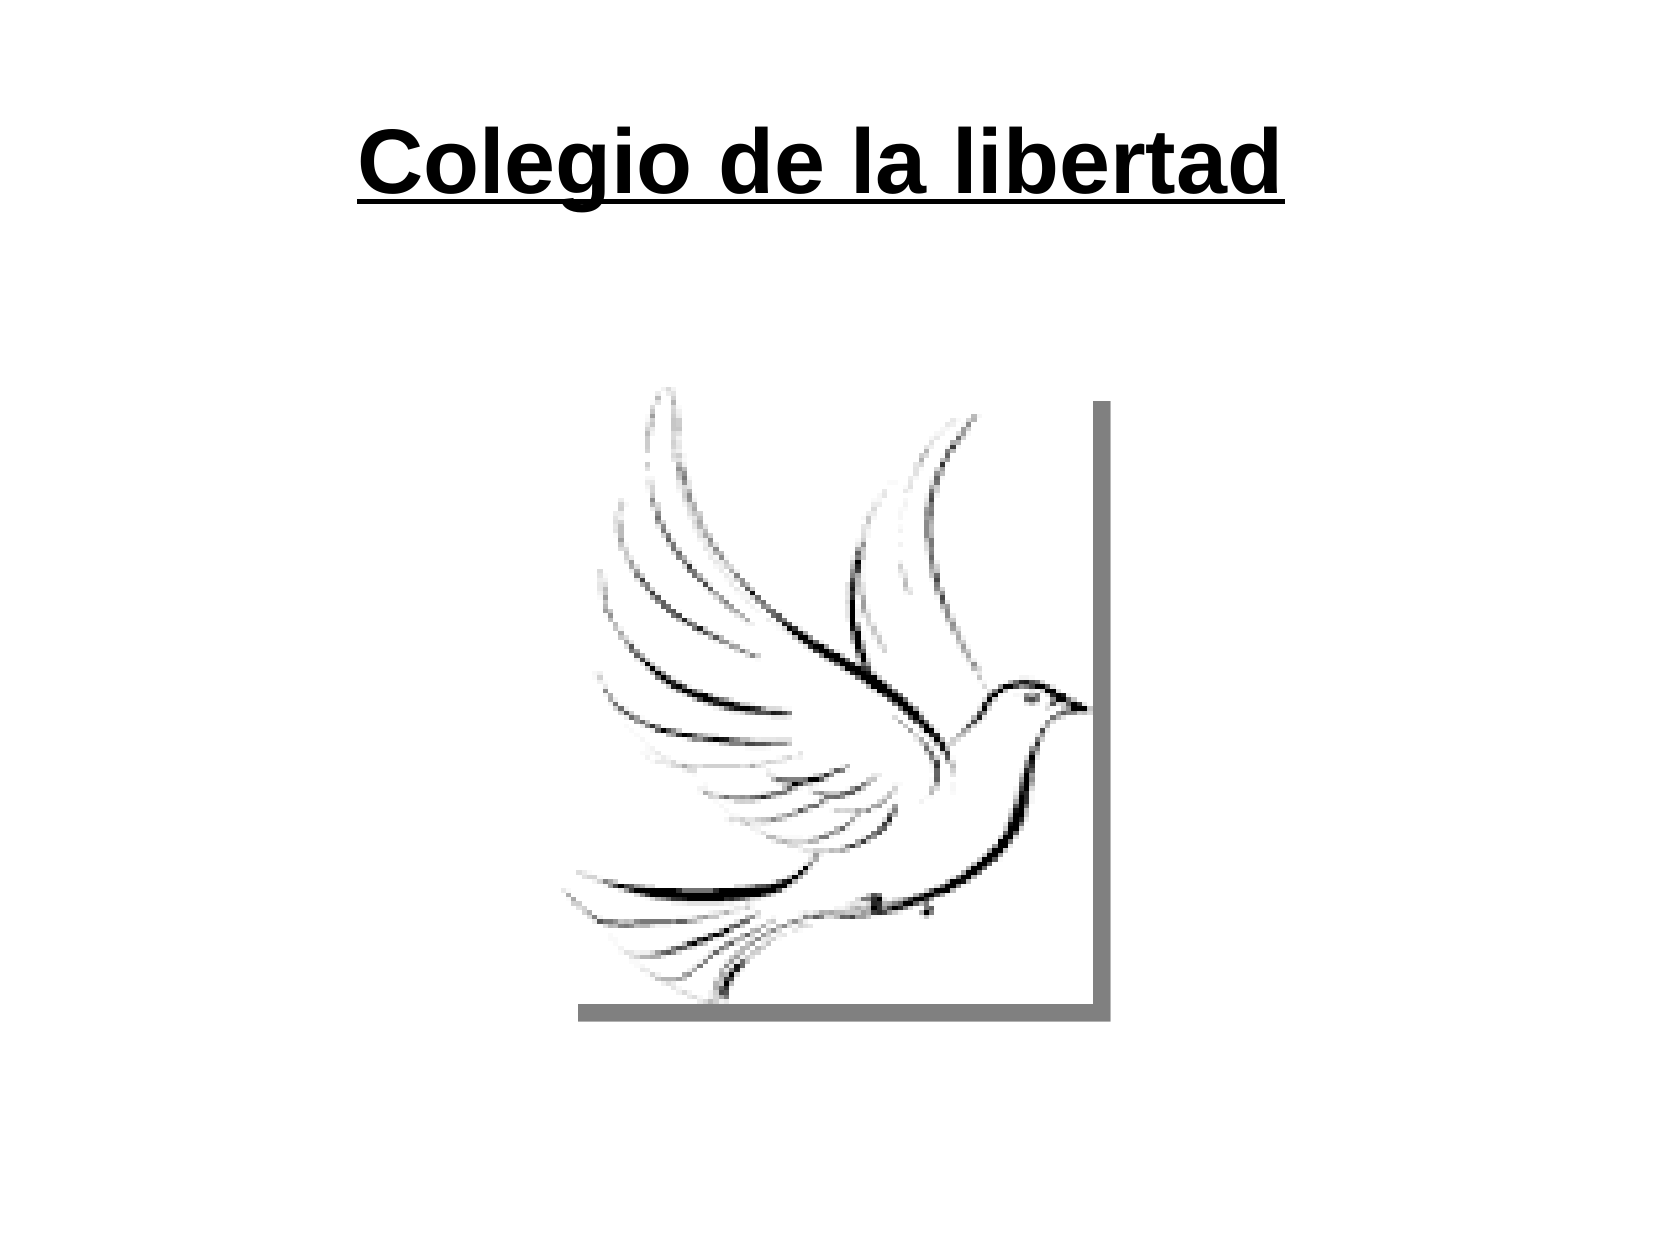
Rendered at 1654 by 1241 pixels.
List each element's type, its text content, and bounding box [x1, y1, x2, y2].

picture [561, 383, 1093, 1004]
subtitle - [106, 295, 1595, 1114]
title Colegio de la libertad [76, 58, 1565, 266]
